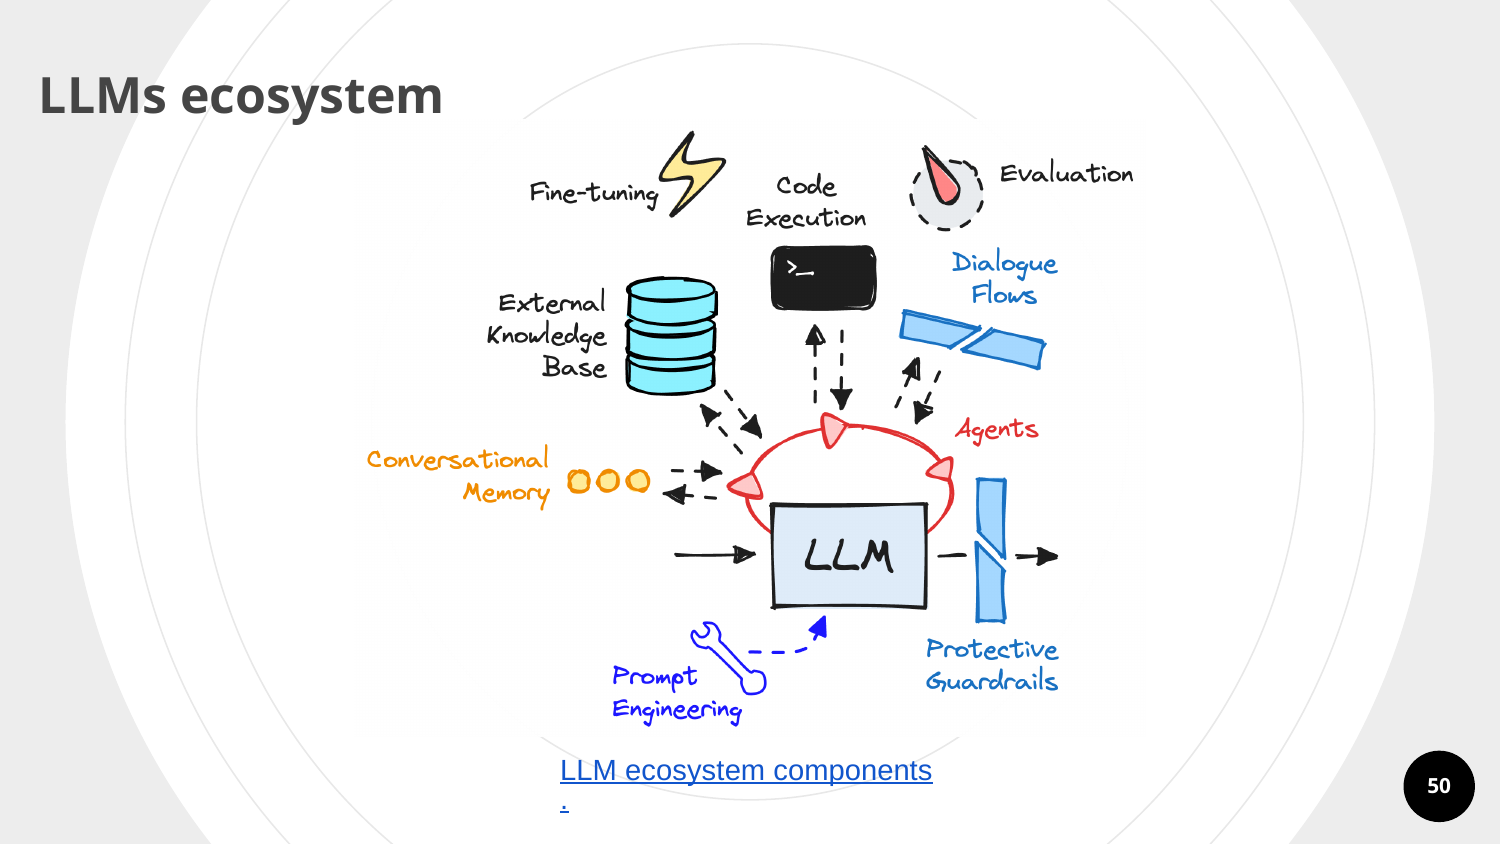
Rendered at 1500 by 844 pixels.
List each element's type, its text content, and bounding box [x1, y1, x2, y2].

slide_number 1 [1403, 750, 1475, 823]
picture [354, 119, 1146, 737]
text_box LLMs ecosystem [38, 39, 1461, 149]
text_box LLM ecosystem components. [545, 736, 955, 802]
